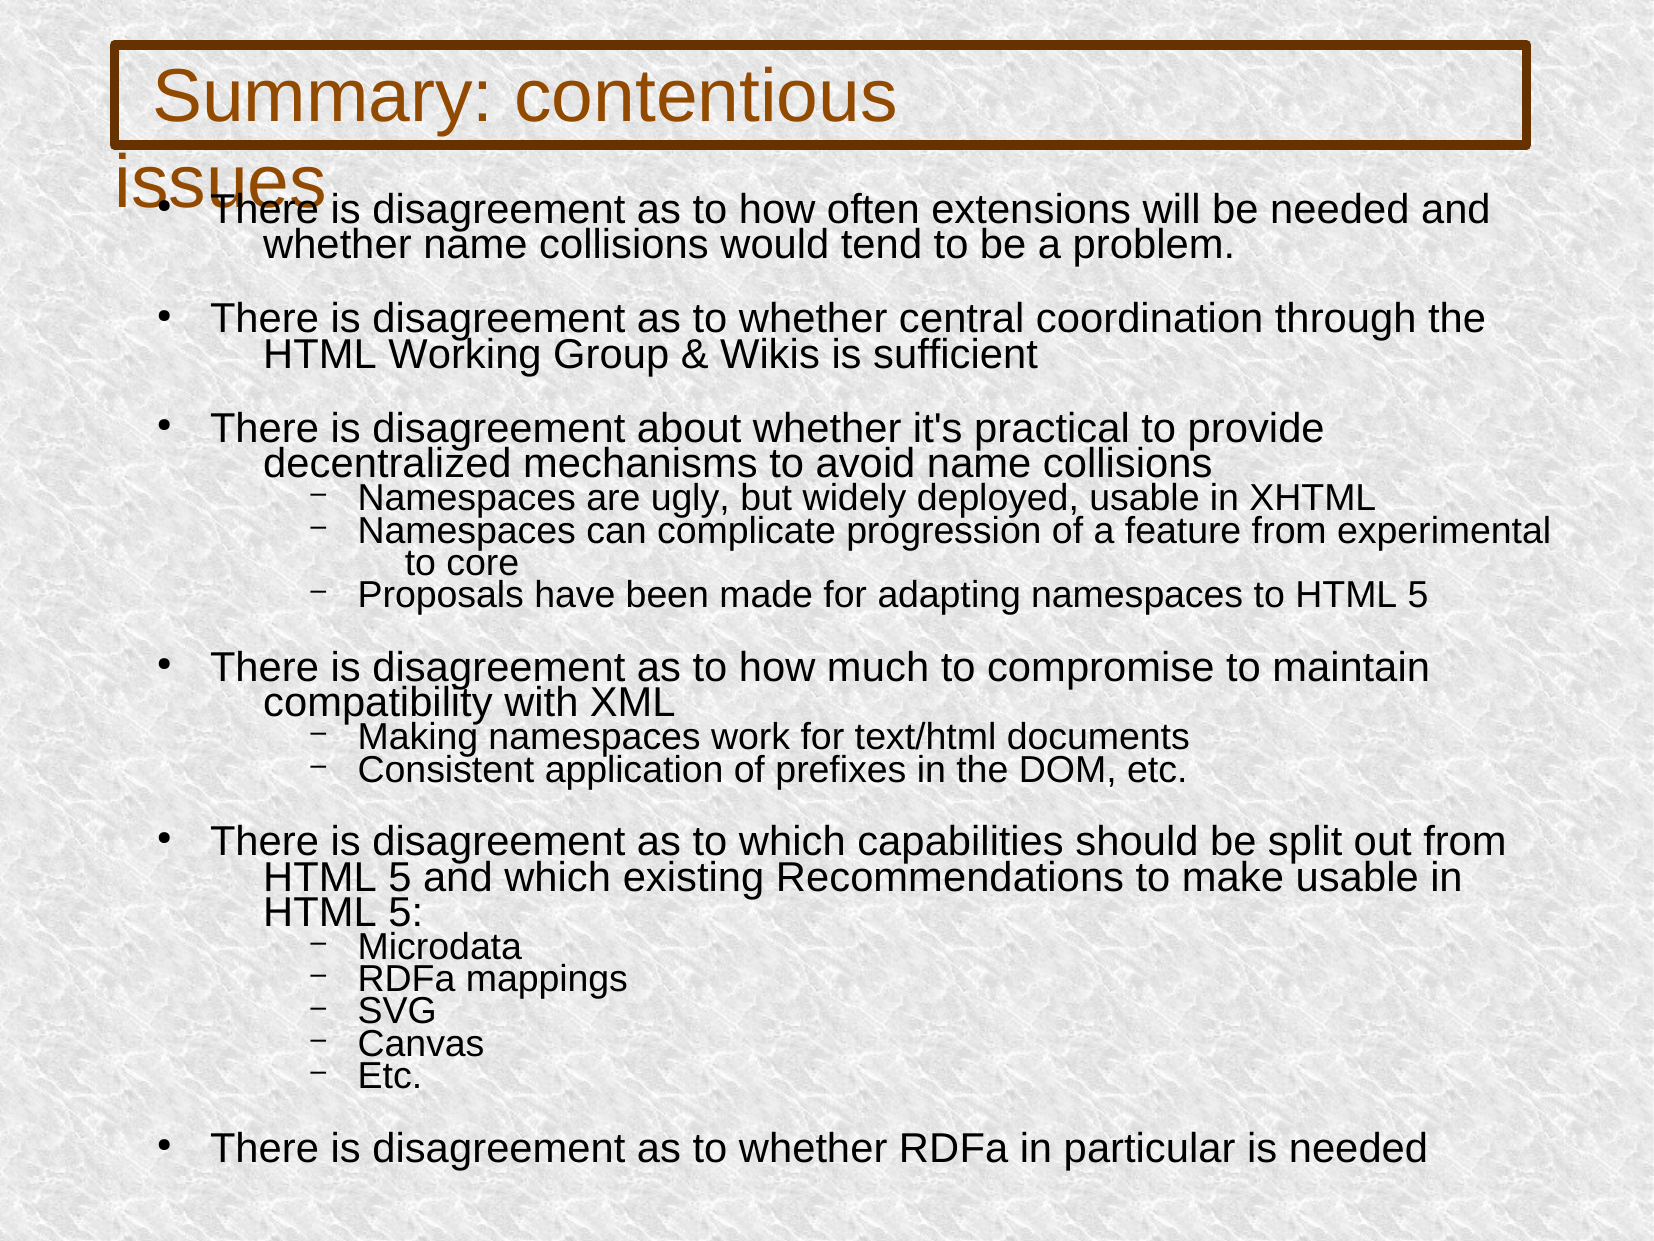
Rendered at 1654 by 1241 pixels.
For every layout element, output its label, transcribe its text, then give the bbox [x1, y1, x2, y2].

list There is disagreement as to how often extensions will be needed and whether name collisions would tend to be a problem. There is disagreement as to whether central coordination through the HTML Working Group & Wikis is sufficient There is disagreement about whether it's practical to provide decentralized mechanisms to avoid name collisions Namespaces are ugly, but widely deployed, usable in XHTML Namespaces can complicate progression of a feature from experimental to core Proposals have been made for adapting namespaces to HTML 5 There is disagreement as to how much to compromise to maintain compatibility with XML Making namespaces work for text/html documents Consistent application of prefixes in the DOM, etc. There is disagreement as to which capabilities should be split out from HTML 5 and which existing Recommendations to make usable in HTML 5: Microdata RDFa mappings SVG Canvas Etc. There is disagreement as to whether RDFa in particular is needed [121, 195, 1576, 1179]
picture [0, 0, 1654, 1241]
title Summary: contentious issues [114, 45, 1527, 146]
